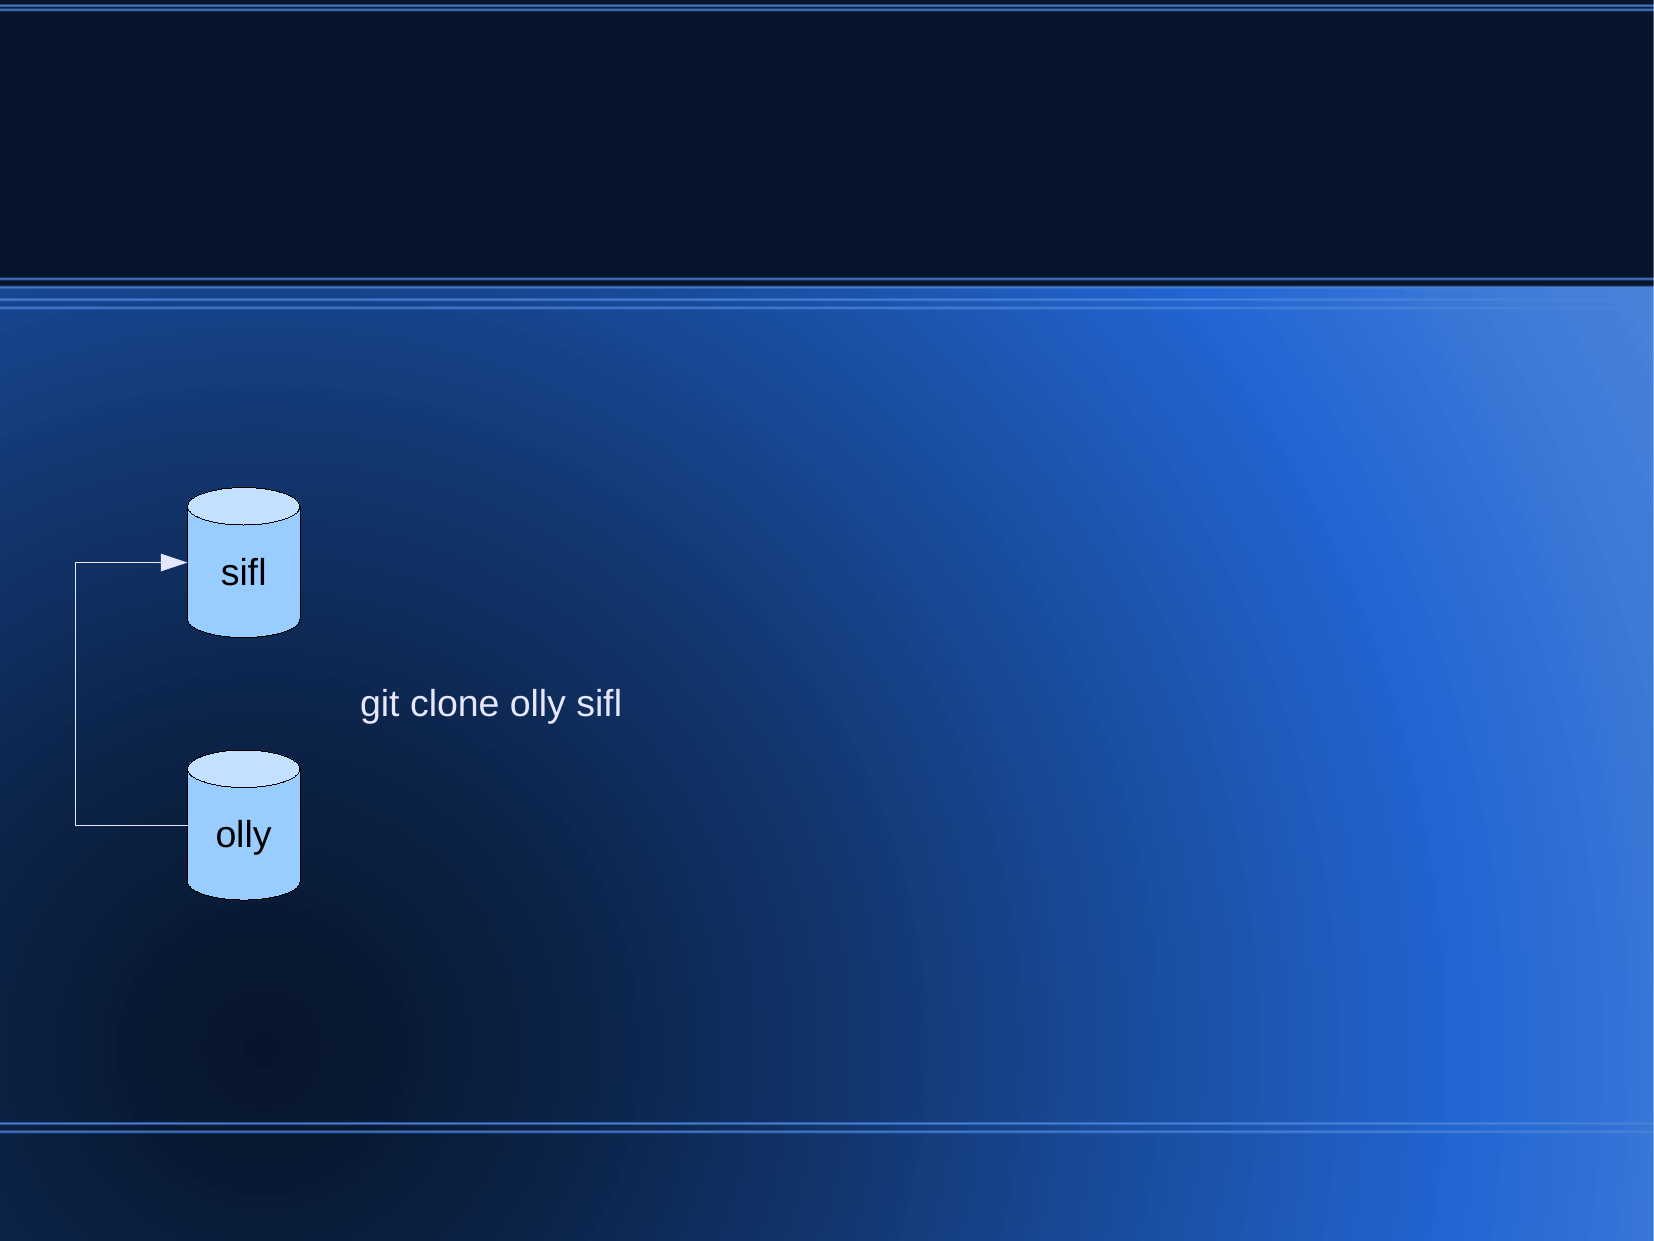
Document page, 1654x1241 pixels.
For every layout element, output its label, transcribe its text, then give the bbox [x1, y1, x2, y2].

text_box sifl [187, 507, 301, 638]
text_box git clone olly sifl [345, 675, 638, 732]
text_box olly [187, 769, 301, 901]
picture [0, 0, 1654, 1241]
